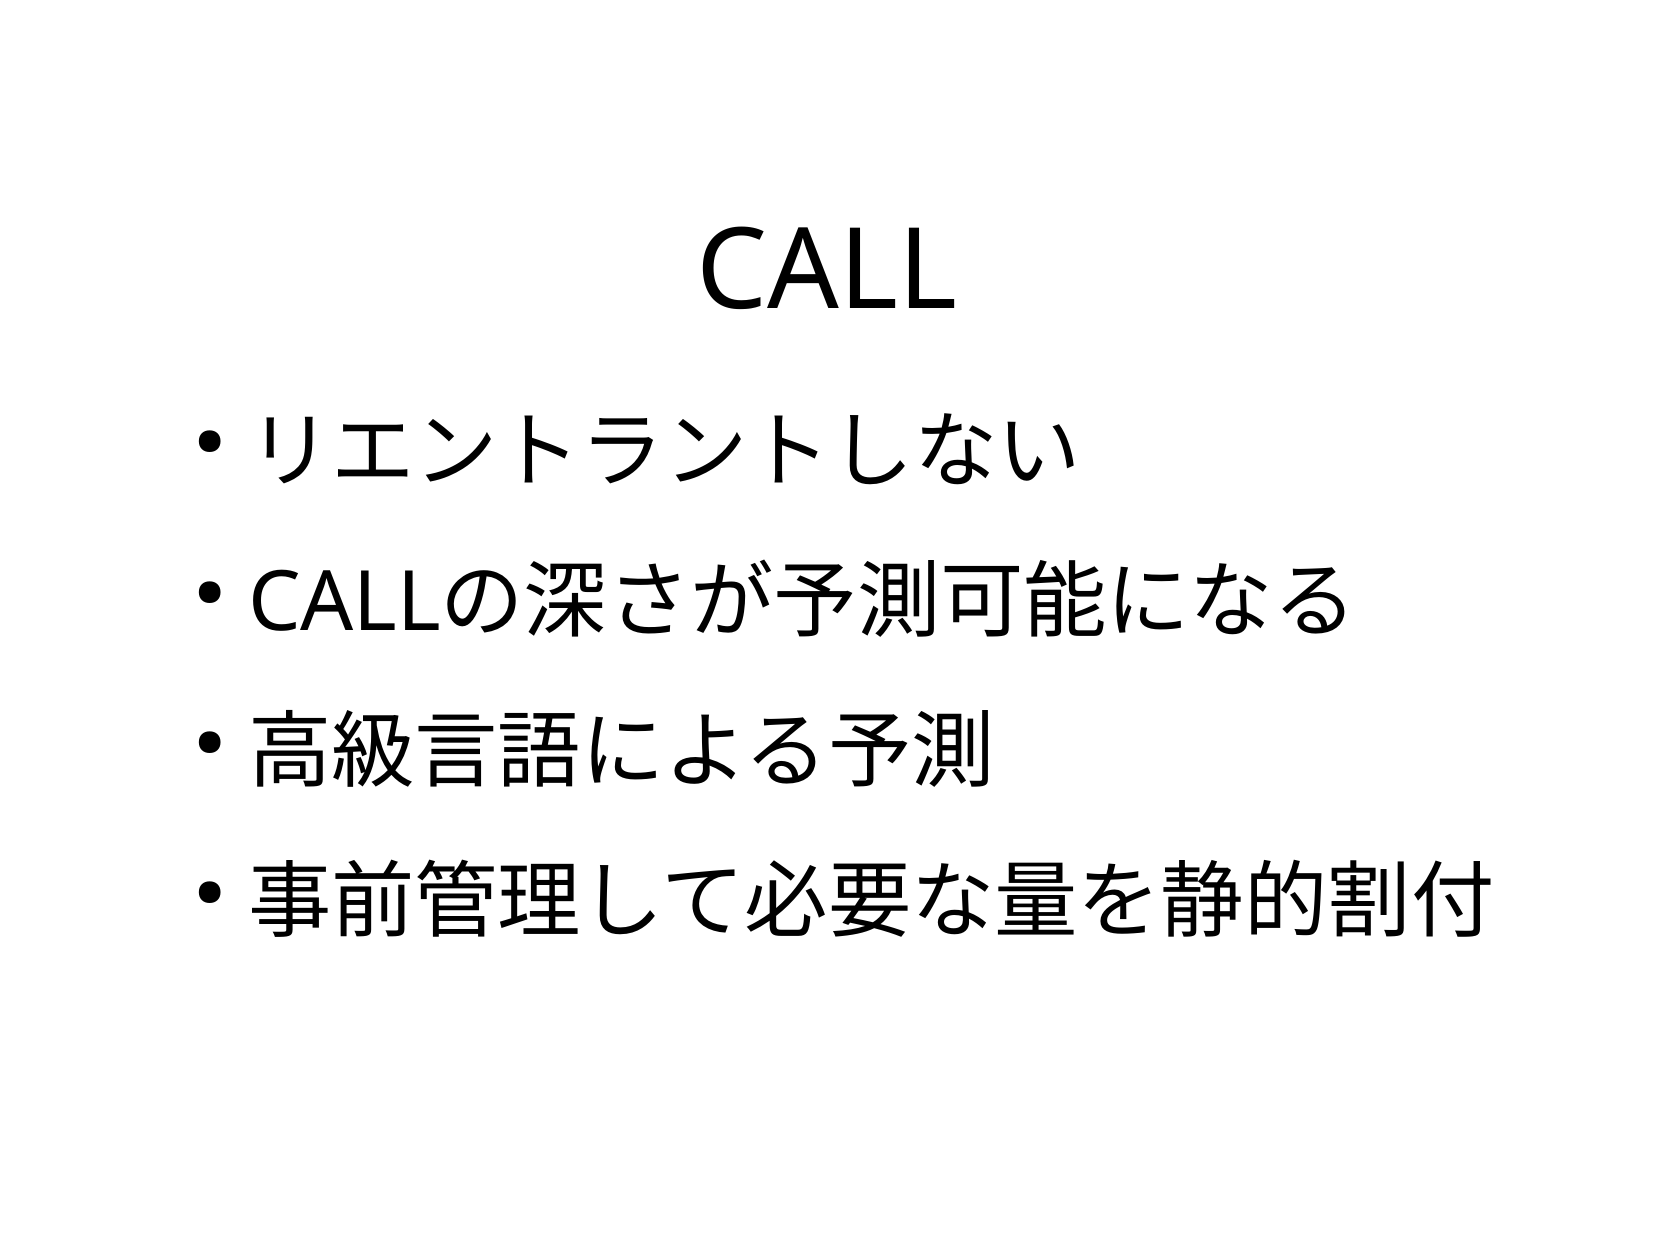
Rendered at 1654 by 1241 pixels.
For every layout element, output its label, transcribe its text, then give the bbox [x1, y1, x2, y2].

list リエントラントしない CALLの深さが予測可能になる 高級言語による予測 事前管理して必要な量を静的割付 [177, 383, 1571, 1104]
title CALL [82, 161, 1571, 369]
